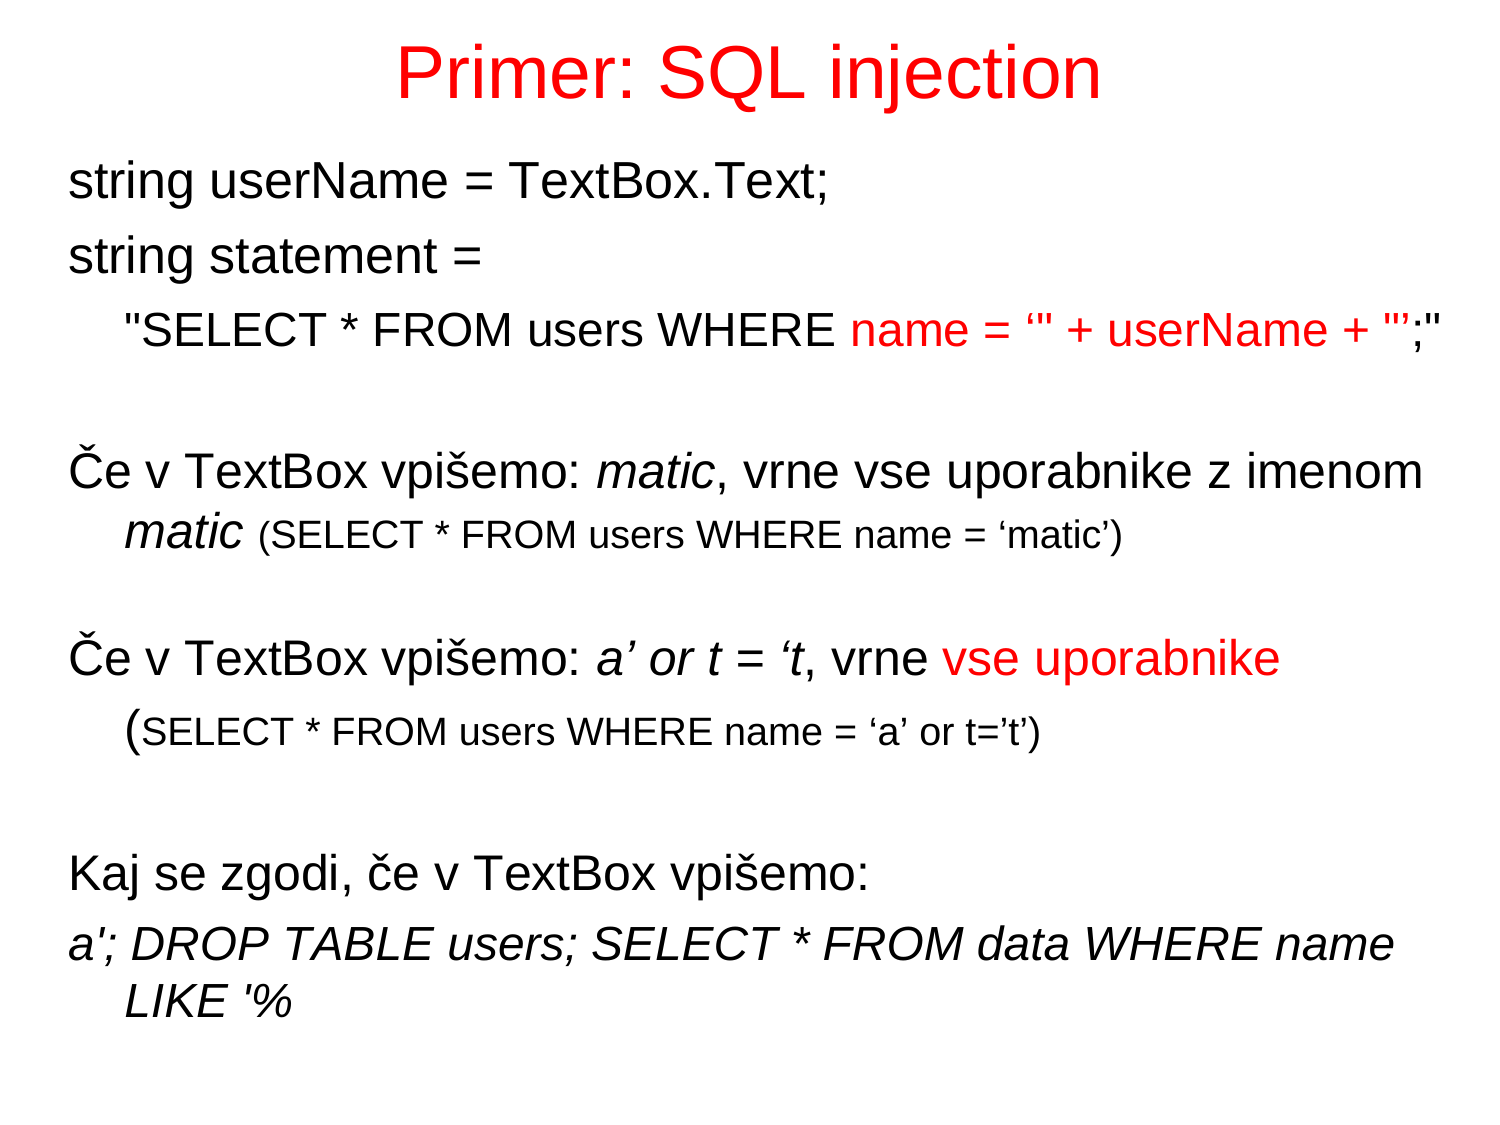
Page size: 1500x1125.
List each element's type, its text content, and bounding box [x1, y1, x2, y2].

title Primer: SQL injection [0, 11, 1500, 126]
list string userName = TextBox.Text; string statement = "SELECT * FROM users WHERE name = ‘" + userName + "’;" Če v TextBox vpišemo: matic, vrne vse uporabnike z imenom matic (SELECT * FROM users WHERE name = ‘matic’) Če v TextBox vpišemo: a’ or t = ‘t, vrne vse uporabnike (SELECT * FROM users WHERE name = ‘a’ or t=’t’) Kaj se zgodi, če v TextBox vpišemo: a'; DROP TABLE users; SELECT * FROM data WHERE name LIKE '% [53, 139, 1471, 1105]
